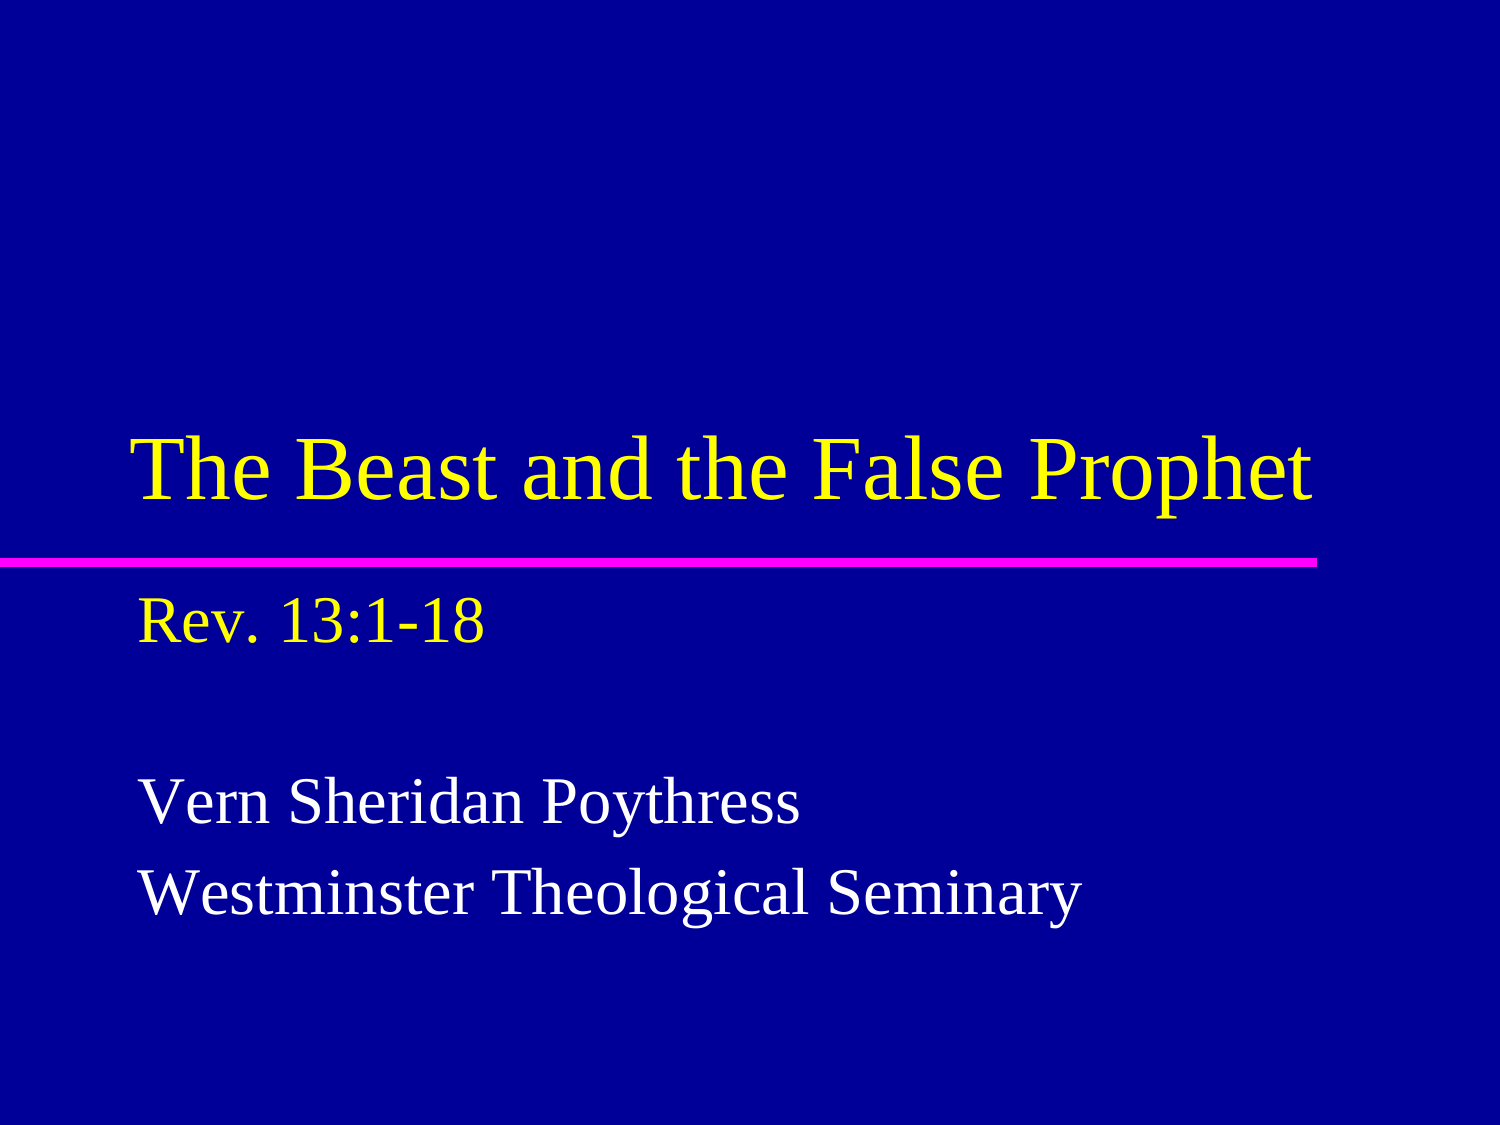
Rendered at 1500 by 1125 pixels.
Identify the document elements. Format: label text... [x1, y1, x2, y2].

subtitle Rev. 13:1-18 Vern Sheridan Poythress Westminster Theological Seminary [122, 574, 1360, 1063]
title The Beast and the False Prophet [114, 374, 1457, 563]
